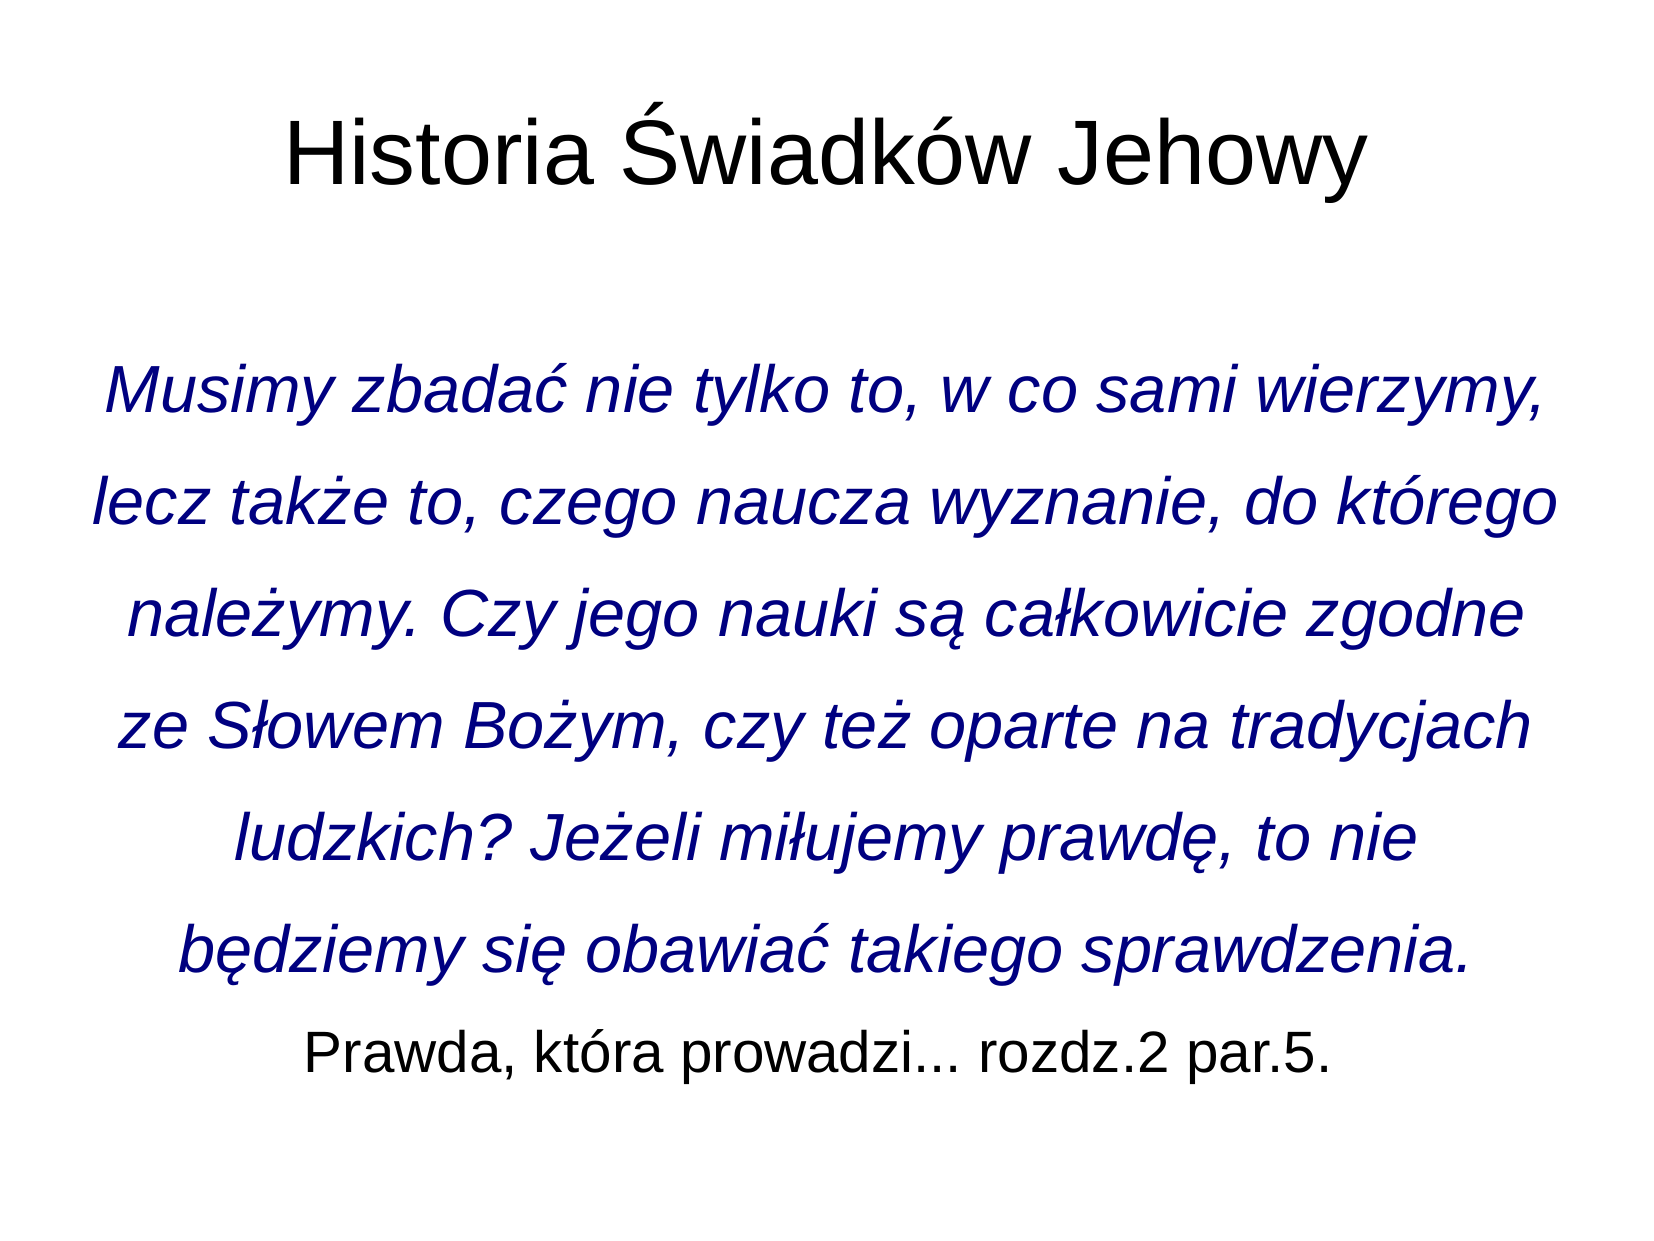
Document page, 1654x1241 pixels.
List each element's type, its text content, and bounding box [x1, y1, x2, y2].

title Historia Świadków Jehowy [82, 56, 1571, 250]
subtitle Musimy zbadać nie tylko to, w co sami wierzymy, lecz także to, czego naucza wyznanie, do którego należymy. Czy jego nauki są całkowicie zgodne ze Słowem Bożym, czy też oparte na tradycjach ludzkich? Jeżeli miłujemy prawdę, to nie będziemy się obawiać takiego sprawdzenia. Prawda, która prowadzi... rozdz.2 par.5. [82, 297, 1571, 1102]
